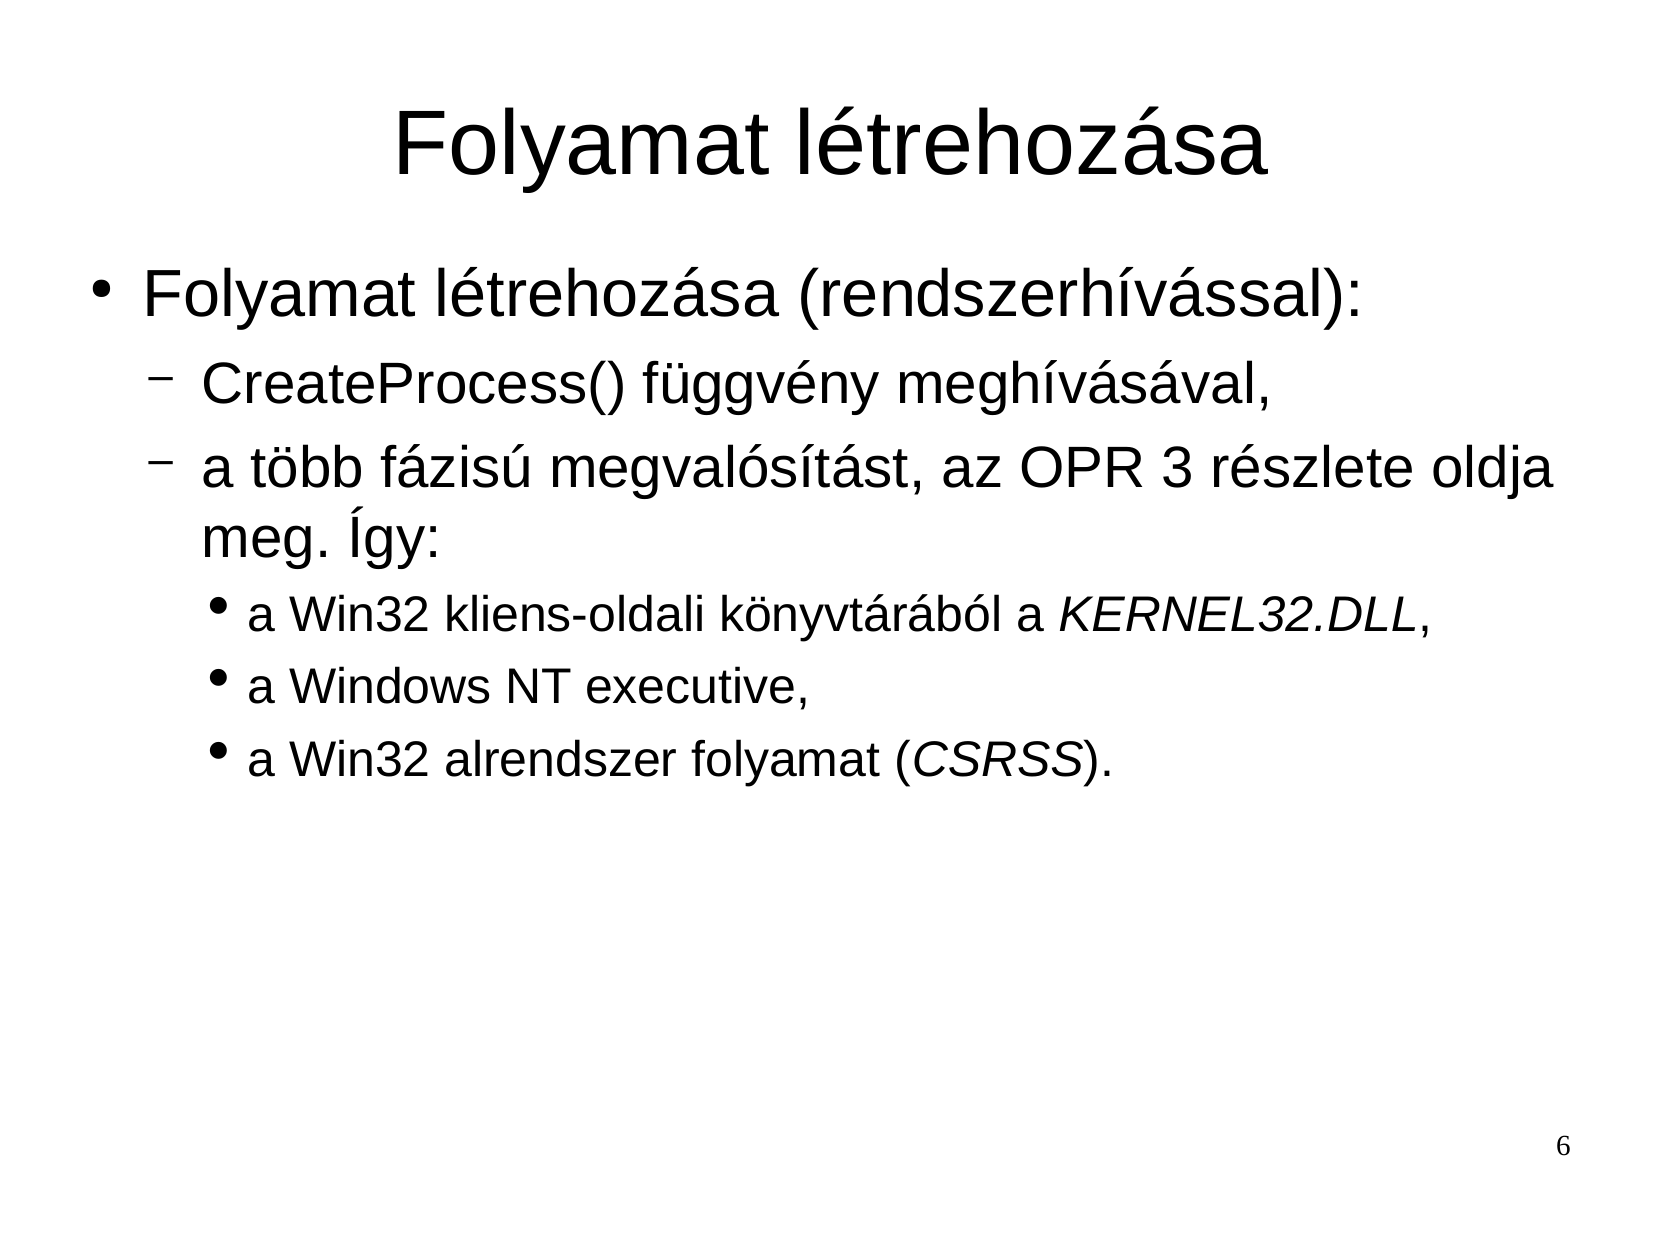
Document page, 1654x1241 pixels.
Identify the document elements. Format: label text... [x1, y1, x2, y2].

list Folyamat létrehozása (rendszerhívással): CreateProcess() függvény meghívásával, a több fázisú megvalósítást, az OPR 3 részlete oldja meg. Így: a Win32 kliens-oldali könyvtárából a KERNEL32.DLL, a Windows NT executive, a Win32 alrendszer folyamat (CSRSS). [45, 242, 1622, 1167]
title Folyamat létrehozása [123, 34, 1530, 241]
